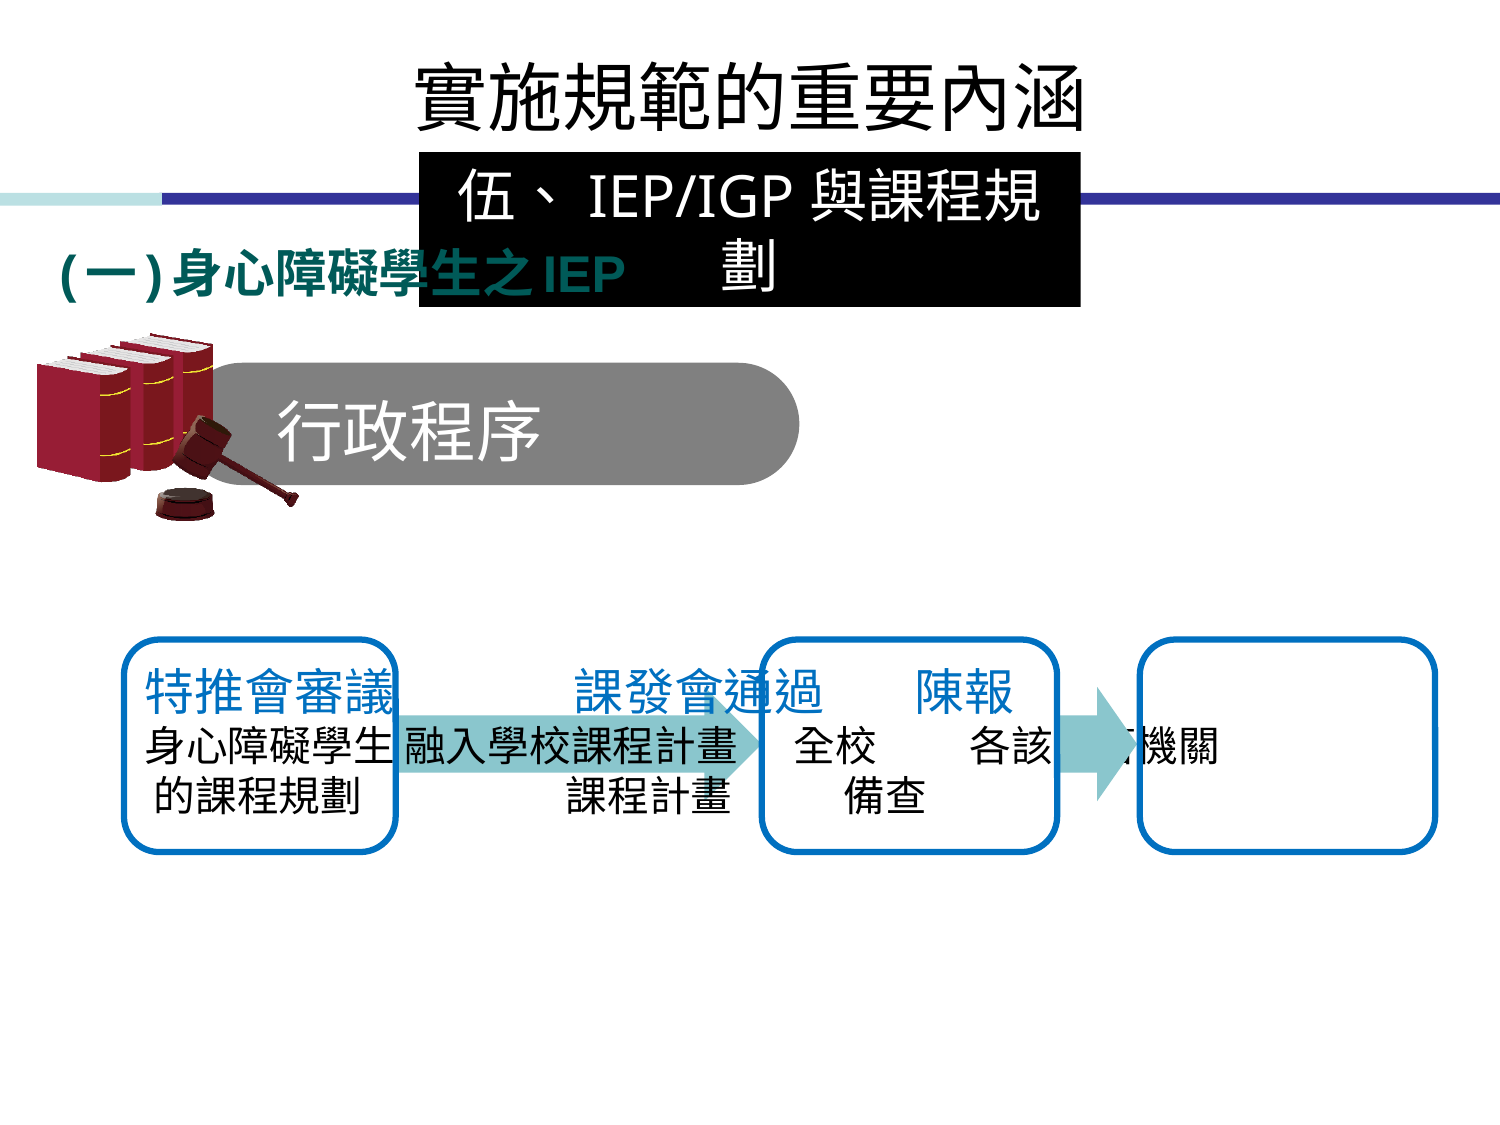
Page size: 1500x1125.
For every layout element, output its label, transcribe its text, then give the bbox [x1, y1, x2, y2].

picture [37, 333, 349, 551]
text_box 特推會審議 課發會通過 陳報 身心障礙學生 融入學校課程計畫 全校 各該主管機關 的課程規劃 課程計畫 備查 [144, 643, 392, 848]
text_box 伍、IEP/IGP與課程規劃 [419, 152, 1081, 232]
text_box 行政程序 [349, 364, 798, 483]
text_box [1061, 686, 1136, 802]
text_box 實施規範的重要內涵 [0, 42, 1500, 148]
text_box 行政程序 [383, 417, 396, 439]
text_box 特推會審議 課發會通過 陳報 身心障礙學生 融入學校課程計畫 全校 各該主管機關 的課程規劃 課程計畫 備查 [144, 545, 1495, 961]
text_box (一)身心障礙學生之IEP [44, 232, 1278, 310]
text_box [0, 192, 419, 206]
text_box 行政程序 [349, 410, 360, 448]
text_box [1081, 192, 1500, 205]
